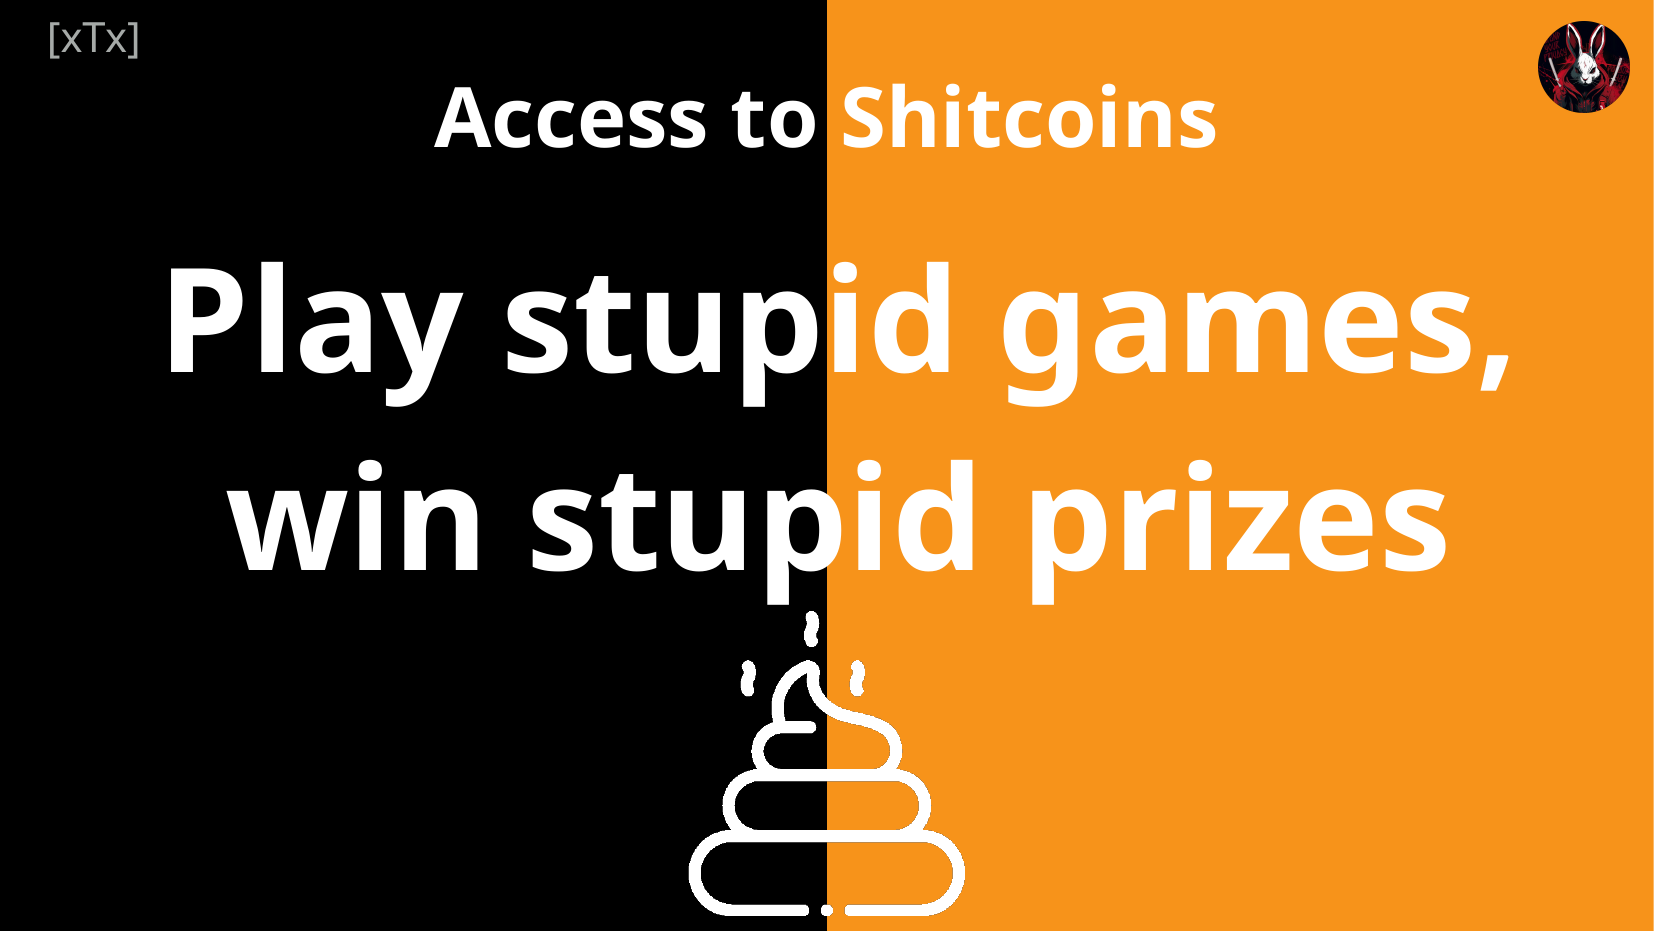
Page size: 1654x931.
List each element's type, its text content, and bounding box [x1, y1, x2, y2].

list Play stupid games, win stupid prizes [82, 217, 1595, 621]
title Access to Shitcoins [82, 37, 1571, 193]
picture [0, 0, 1654, 931]
text_box [xTx] [0, 0, 188, 76]
